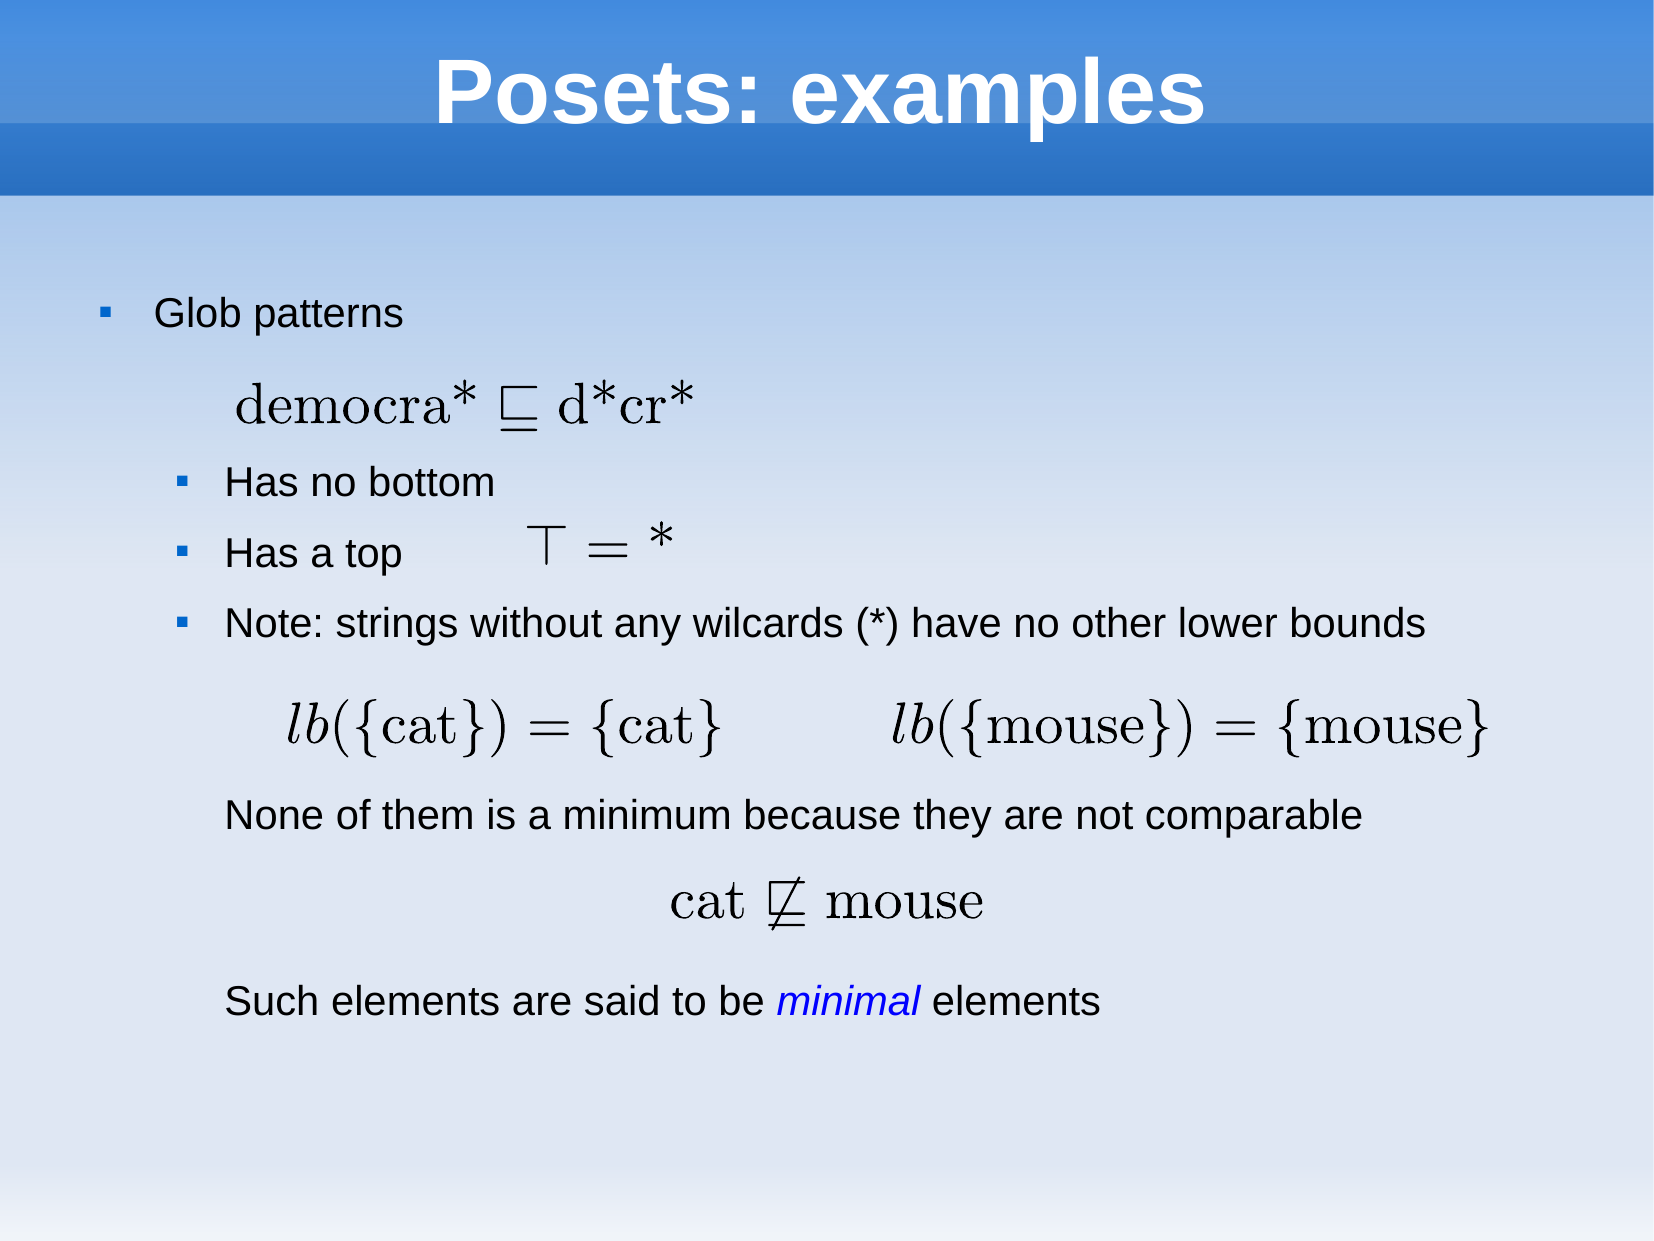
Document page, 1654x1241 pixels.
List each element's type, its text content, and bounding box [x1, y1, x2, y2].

list Glob patterns Has no bottom Has a top Note: strings without any wilcards (*) have no other lower bounds None of them is a minimum because they are not comparable Such elements are said to be minimal elements [82, 290, 1571, 1109]
picture [0, 0, 1654, 1241]
title Posets: examples [76, 0, 1565, 188]
